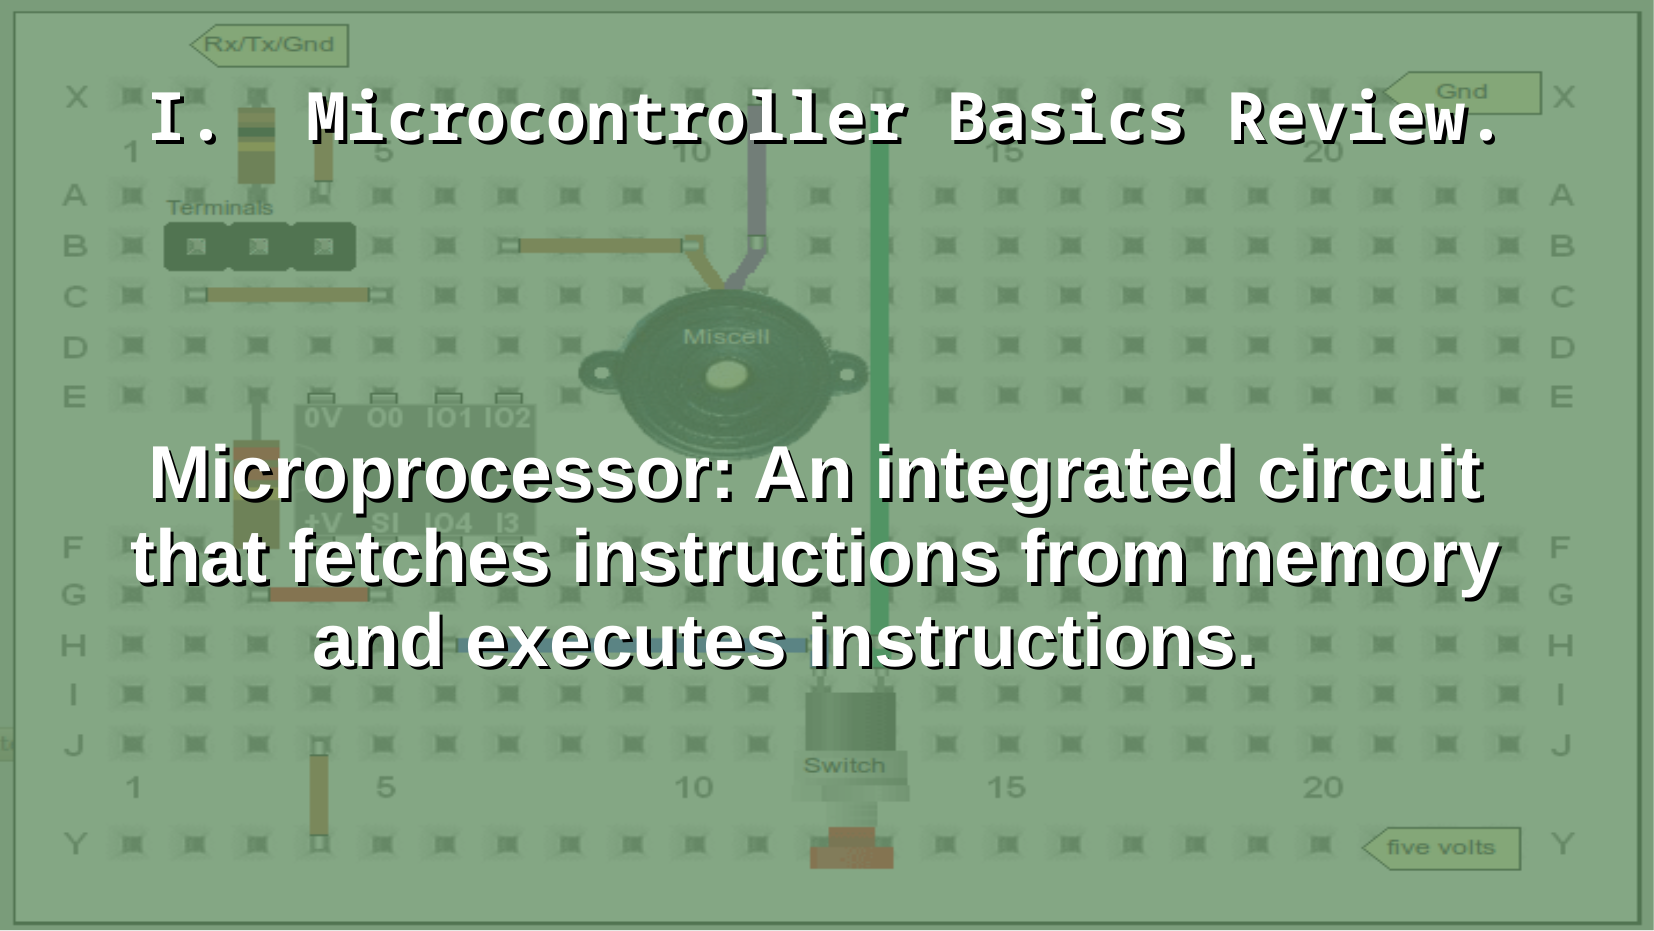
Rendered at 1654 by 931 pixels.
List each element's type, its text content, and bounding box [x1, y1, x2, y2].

picture [0, 0, 1654, 931]
text_box Microprocessor: An integrated circuit that fetches instructions from memory and executes instructions. [71, 287, 1561, 827]
title I. Microcontroller Basics Review. [82, 28, 1571, 202]
